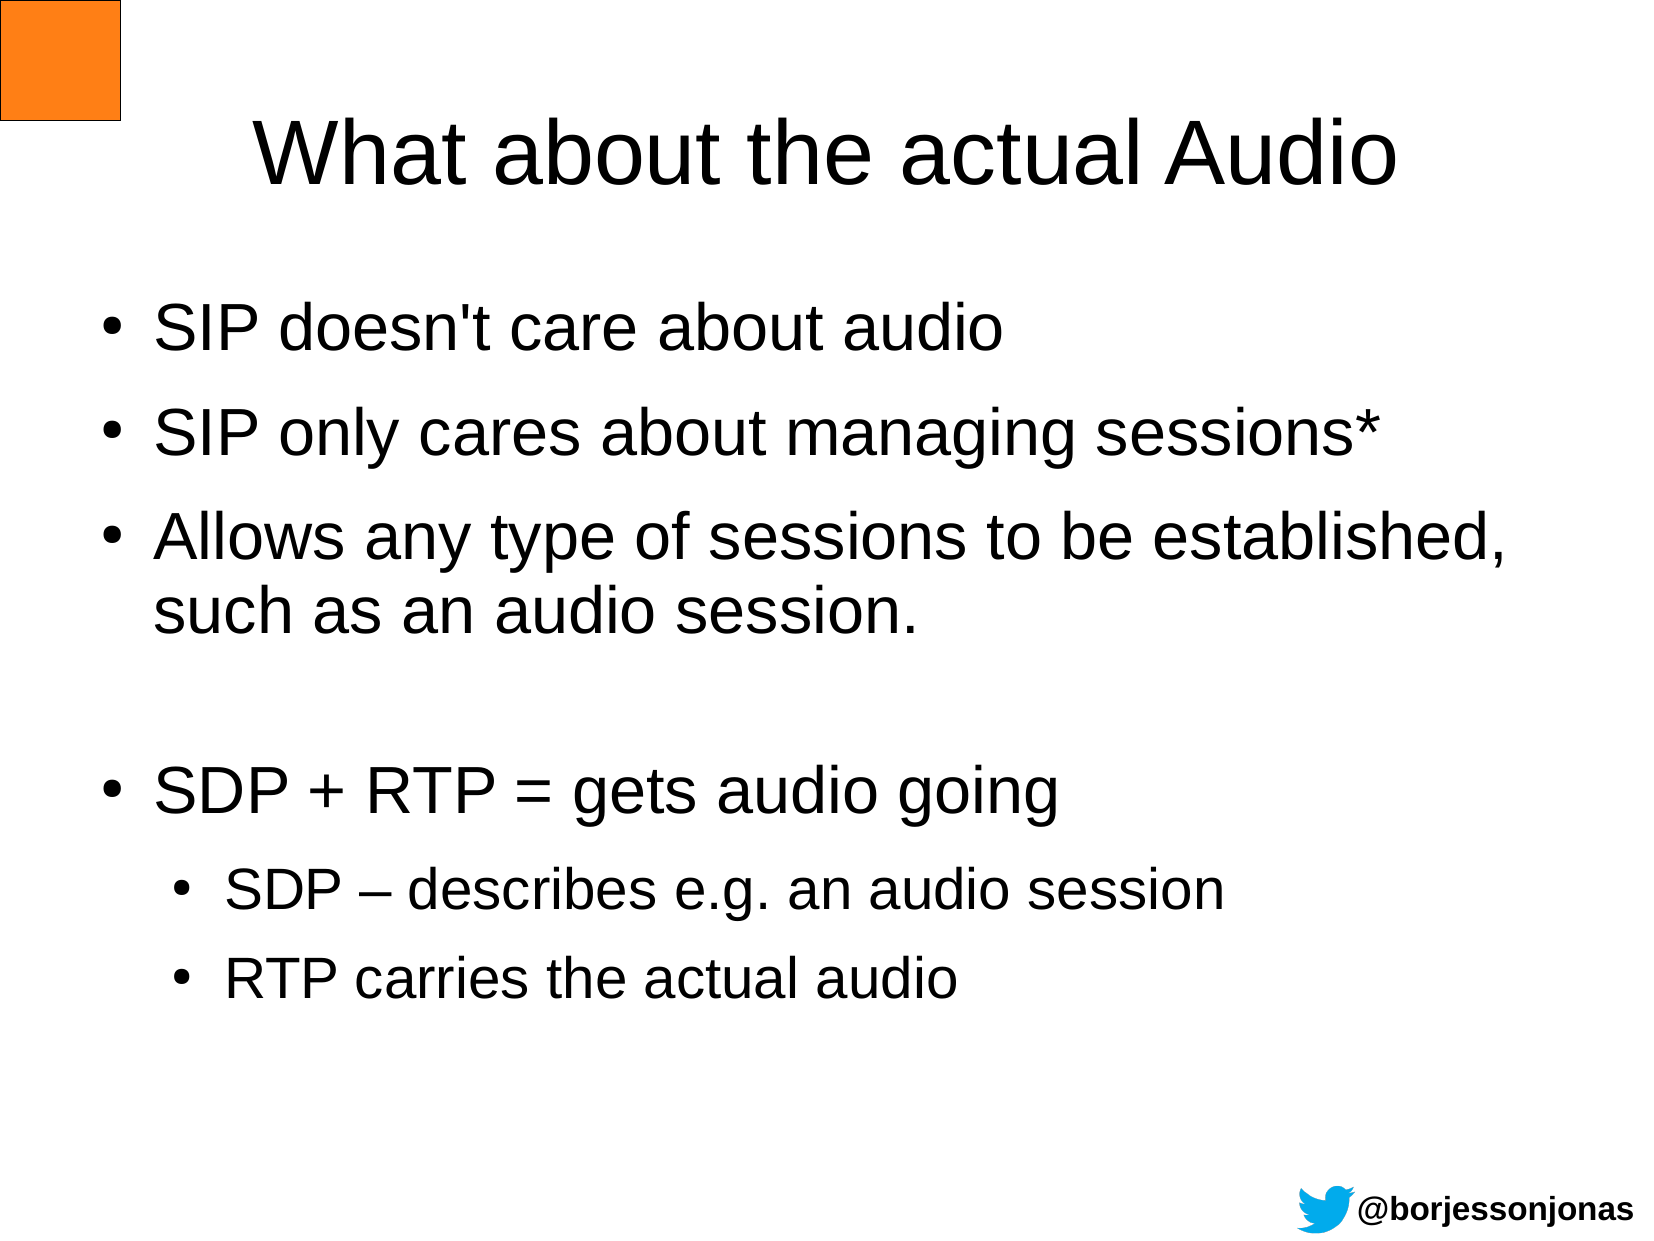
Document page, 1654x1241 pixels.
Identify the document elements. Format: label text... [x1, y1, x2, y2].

picture [1277, 1160, 1375, 1241]
list SIP doesn't care about audio SIP only cares about managing sessions* Allows any type of sessions to be established, such as an audio session. SDP + RTP = gets audio going SDP – describes e.g. an audio session RTP carries the actual audio [82, 290, 1571, 1109]
title What about the actual Audio [82, 49, 1571, 257]
